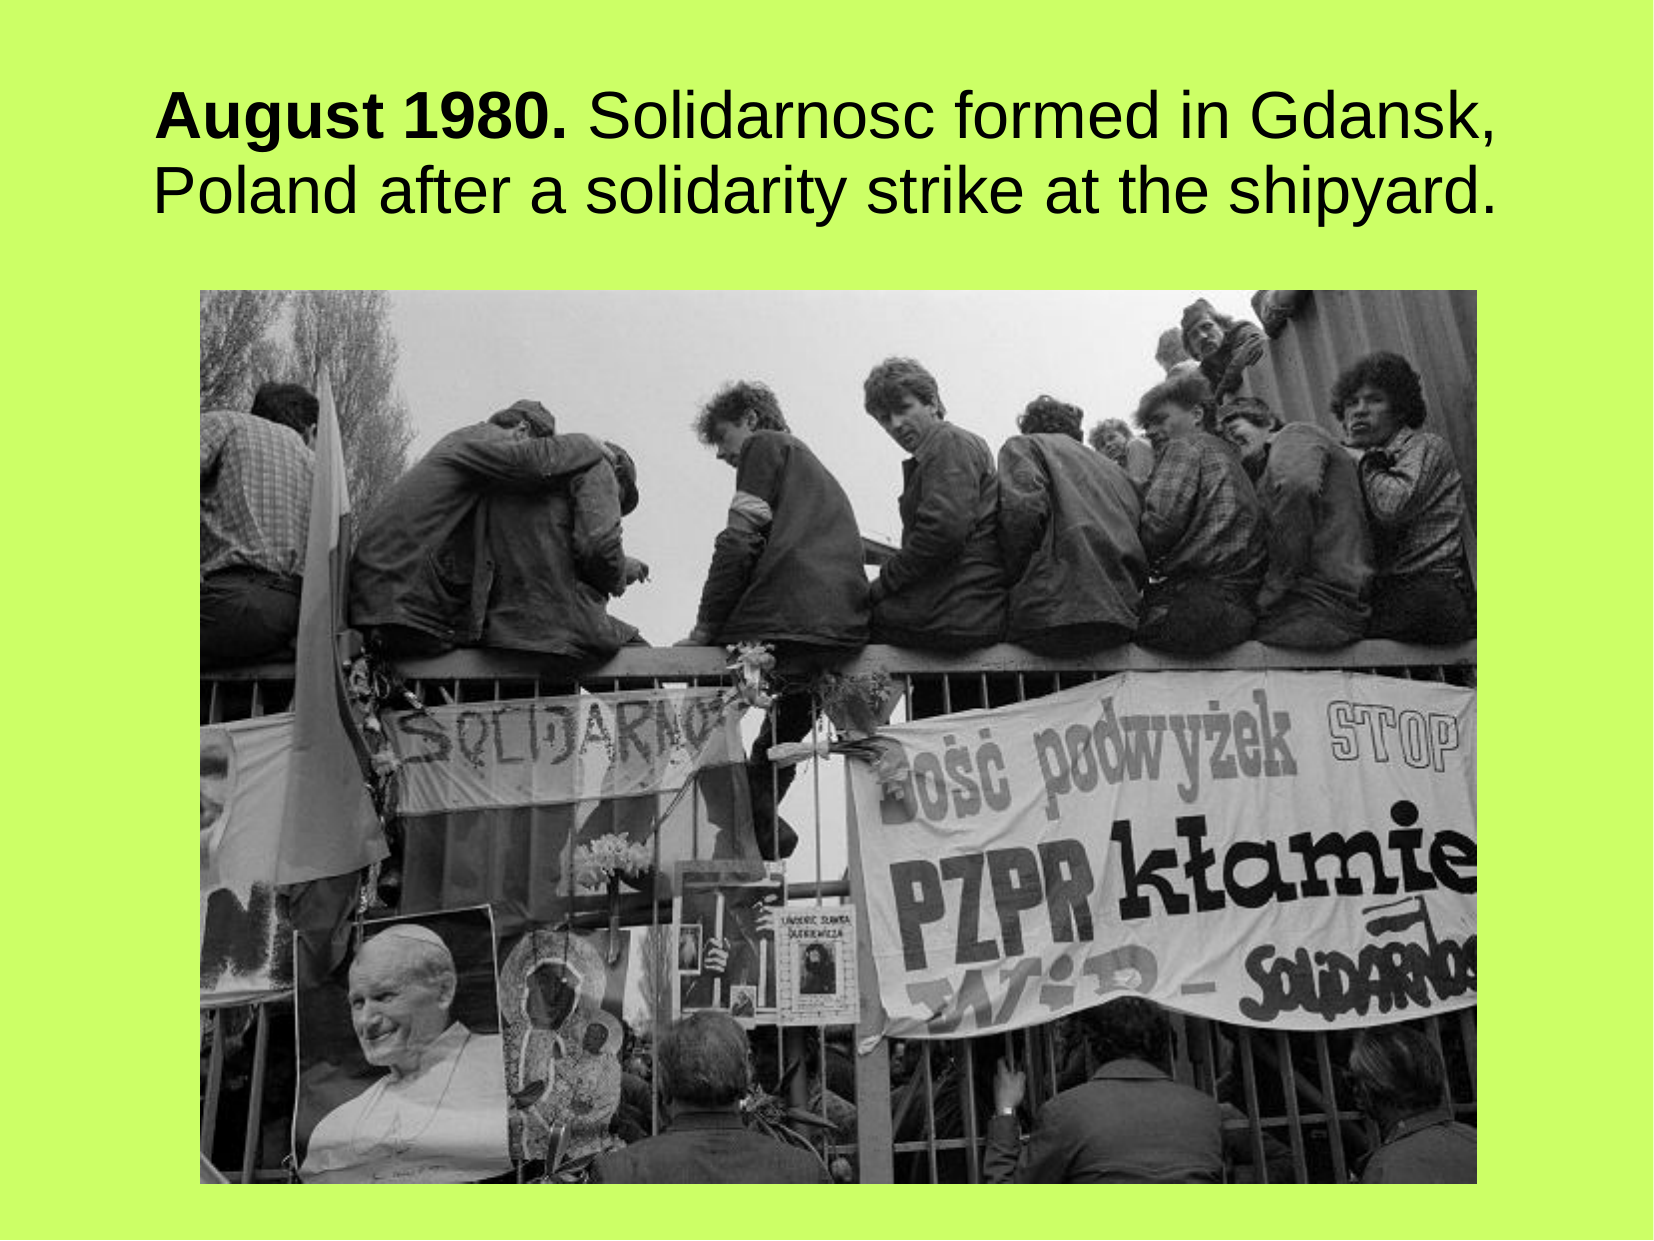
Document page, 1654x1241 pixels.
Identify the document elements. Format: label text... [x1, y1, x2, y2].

picture [200, 290, 1477, 1184]
title August 1980. Solidarnosc formed in Gdansk, Poland after a solidarity strike at the shipyard. [82, 49, 1571, 257]
